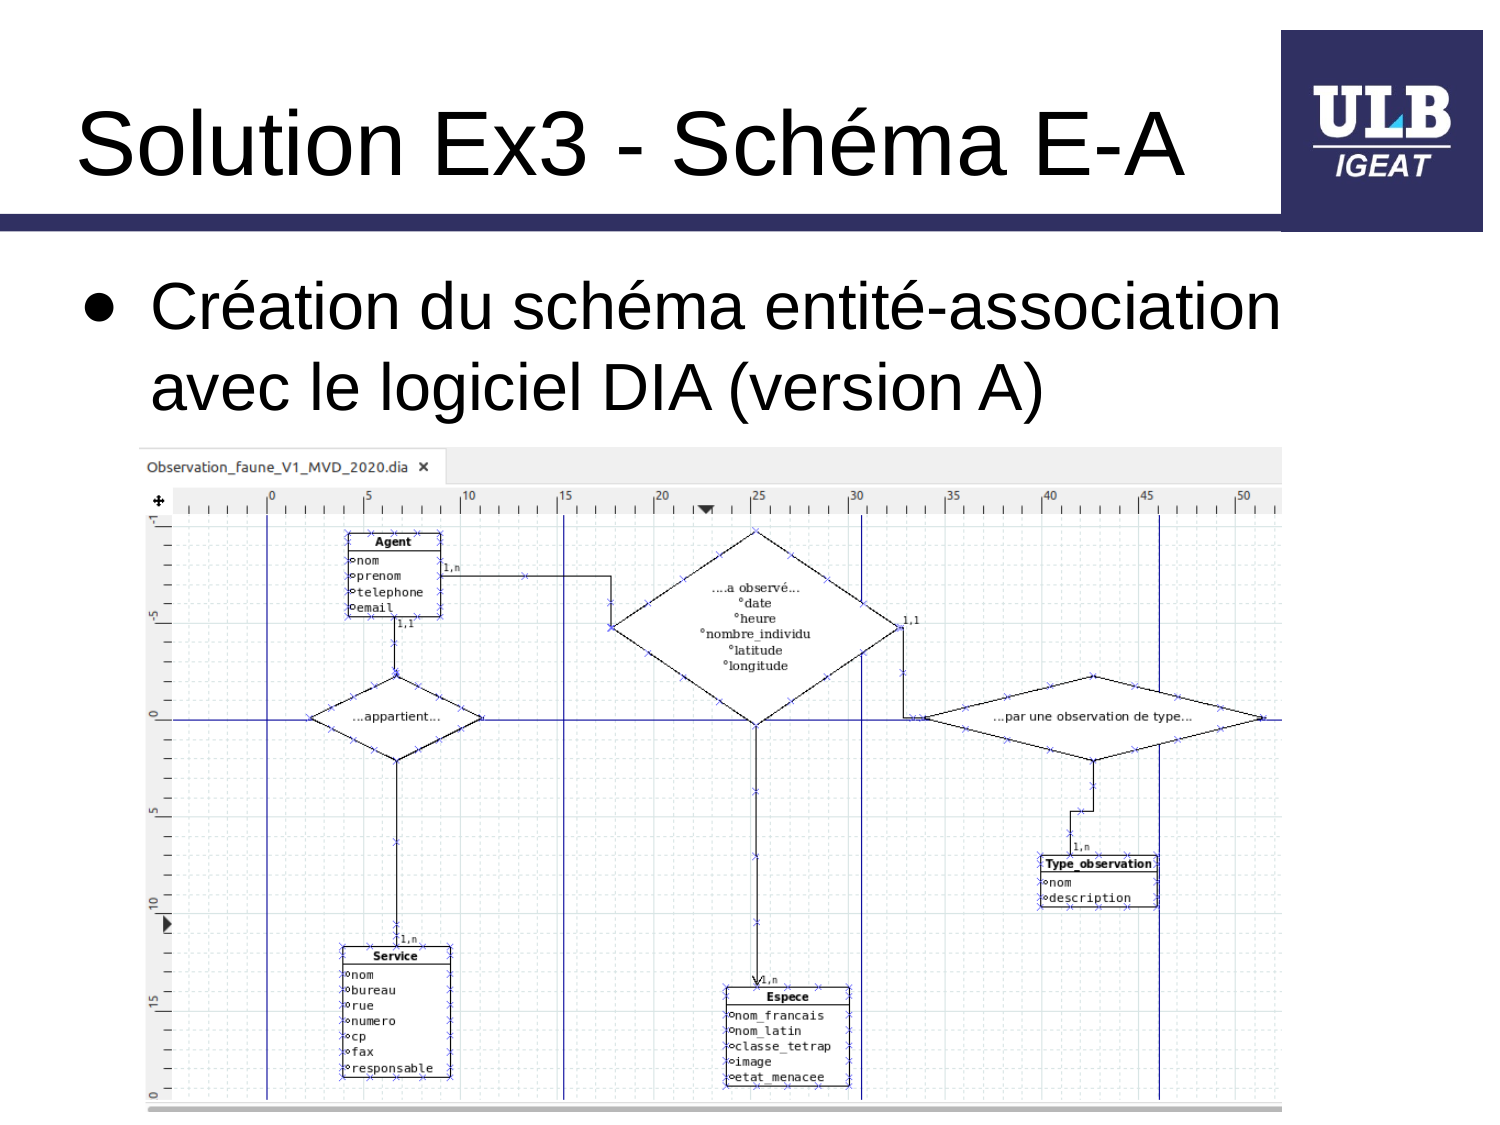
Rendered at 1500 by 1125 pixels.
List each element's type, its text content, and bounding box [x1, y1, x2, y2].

title Solution Ex3 - Schéma E-A [75, 44, 1425, 233]
picture [139, 447, 1282, 1112]
picture [1281, 30, 1483, 232]
list Création du schéma entité-association avec le logiciel DIA (version A) [75, 263, 1425, 916]
